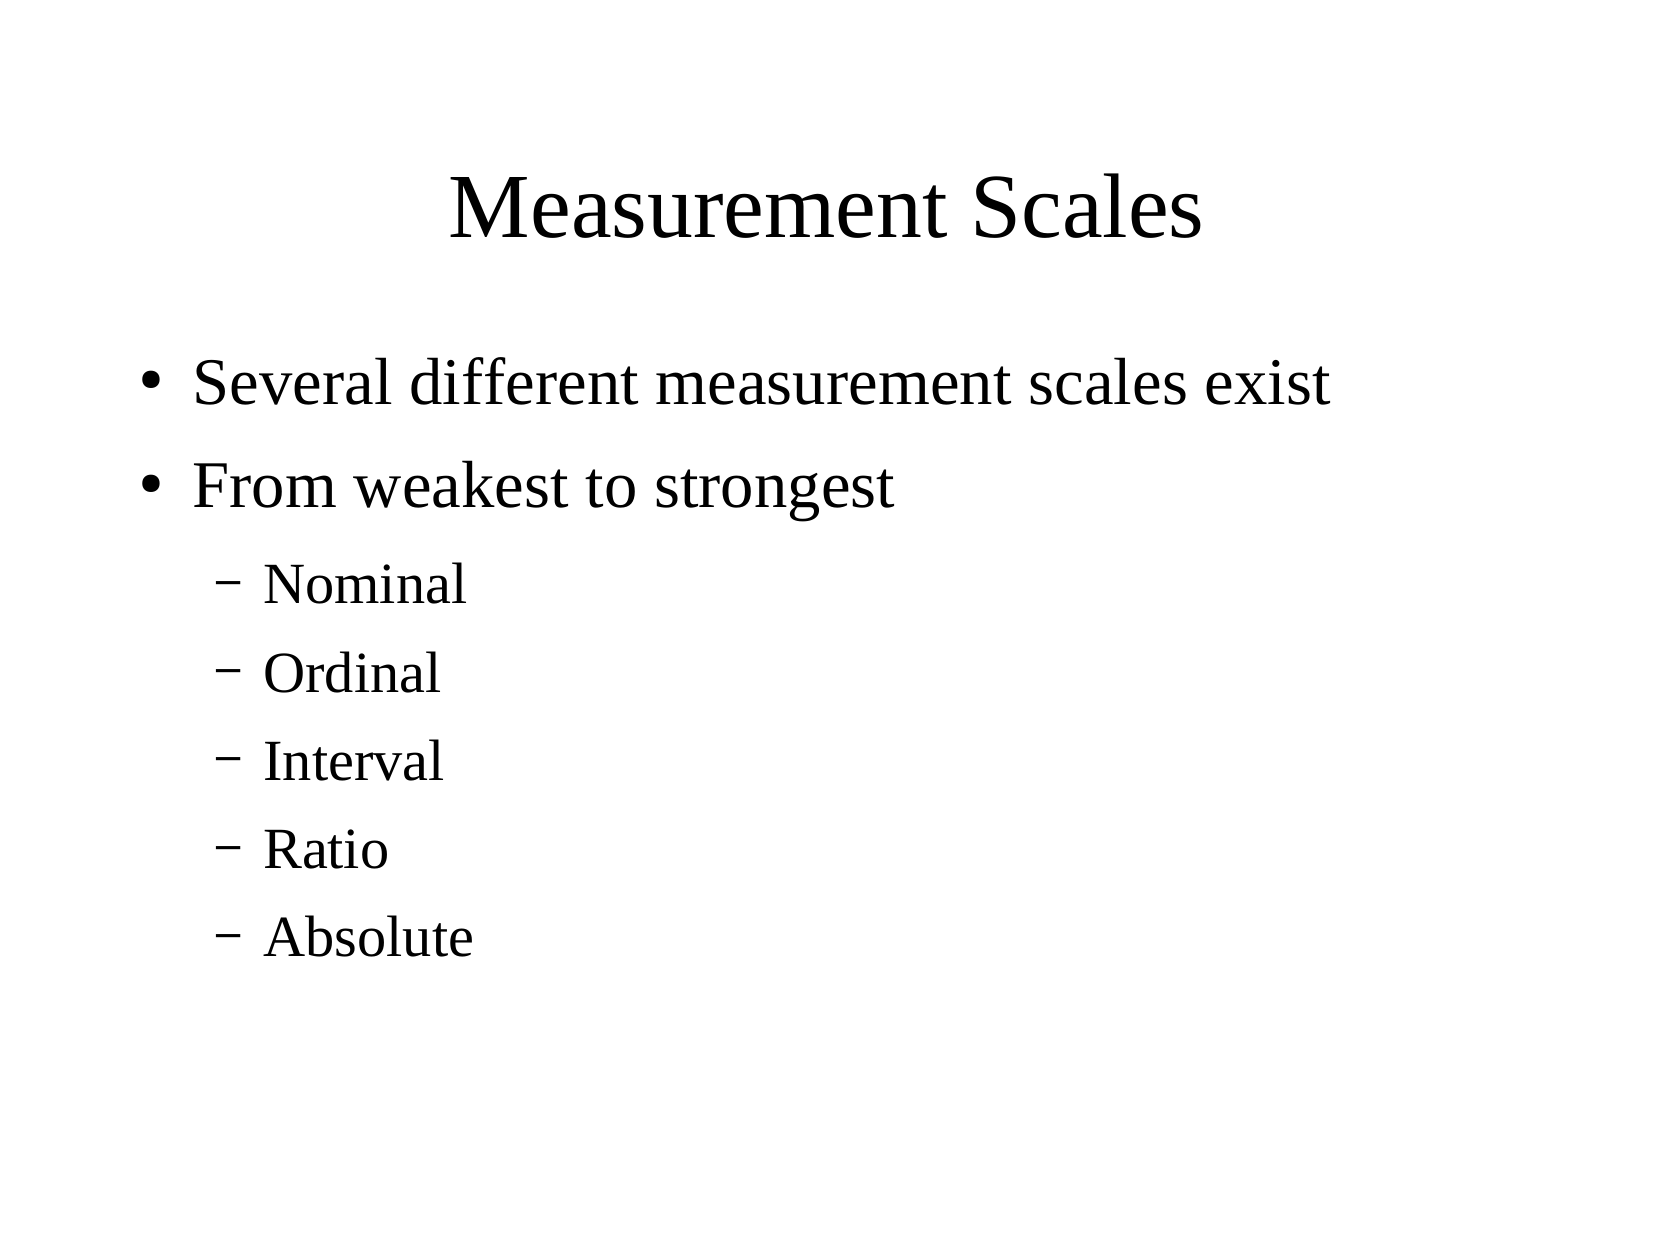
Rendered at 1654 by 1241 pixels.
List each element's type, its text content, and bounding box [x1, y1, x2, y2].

list Several different measurement scales exist From weakest to strongest Nominal Ordinal Interval Ratio Absolute [121, 344, 1534, 1127]
title Measurement Scales [121, 102, 1534, 311]
